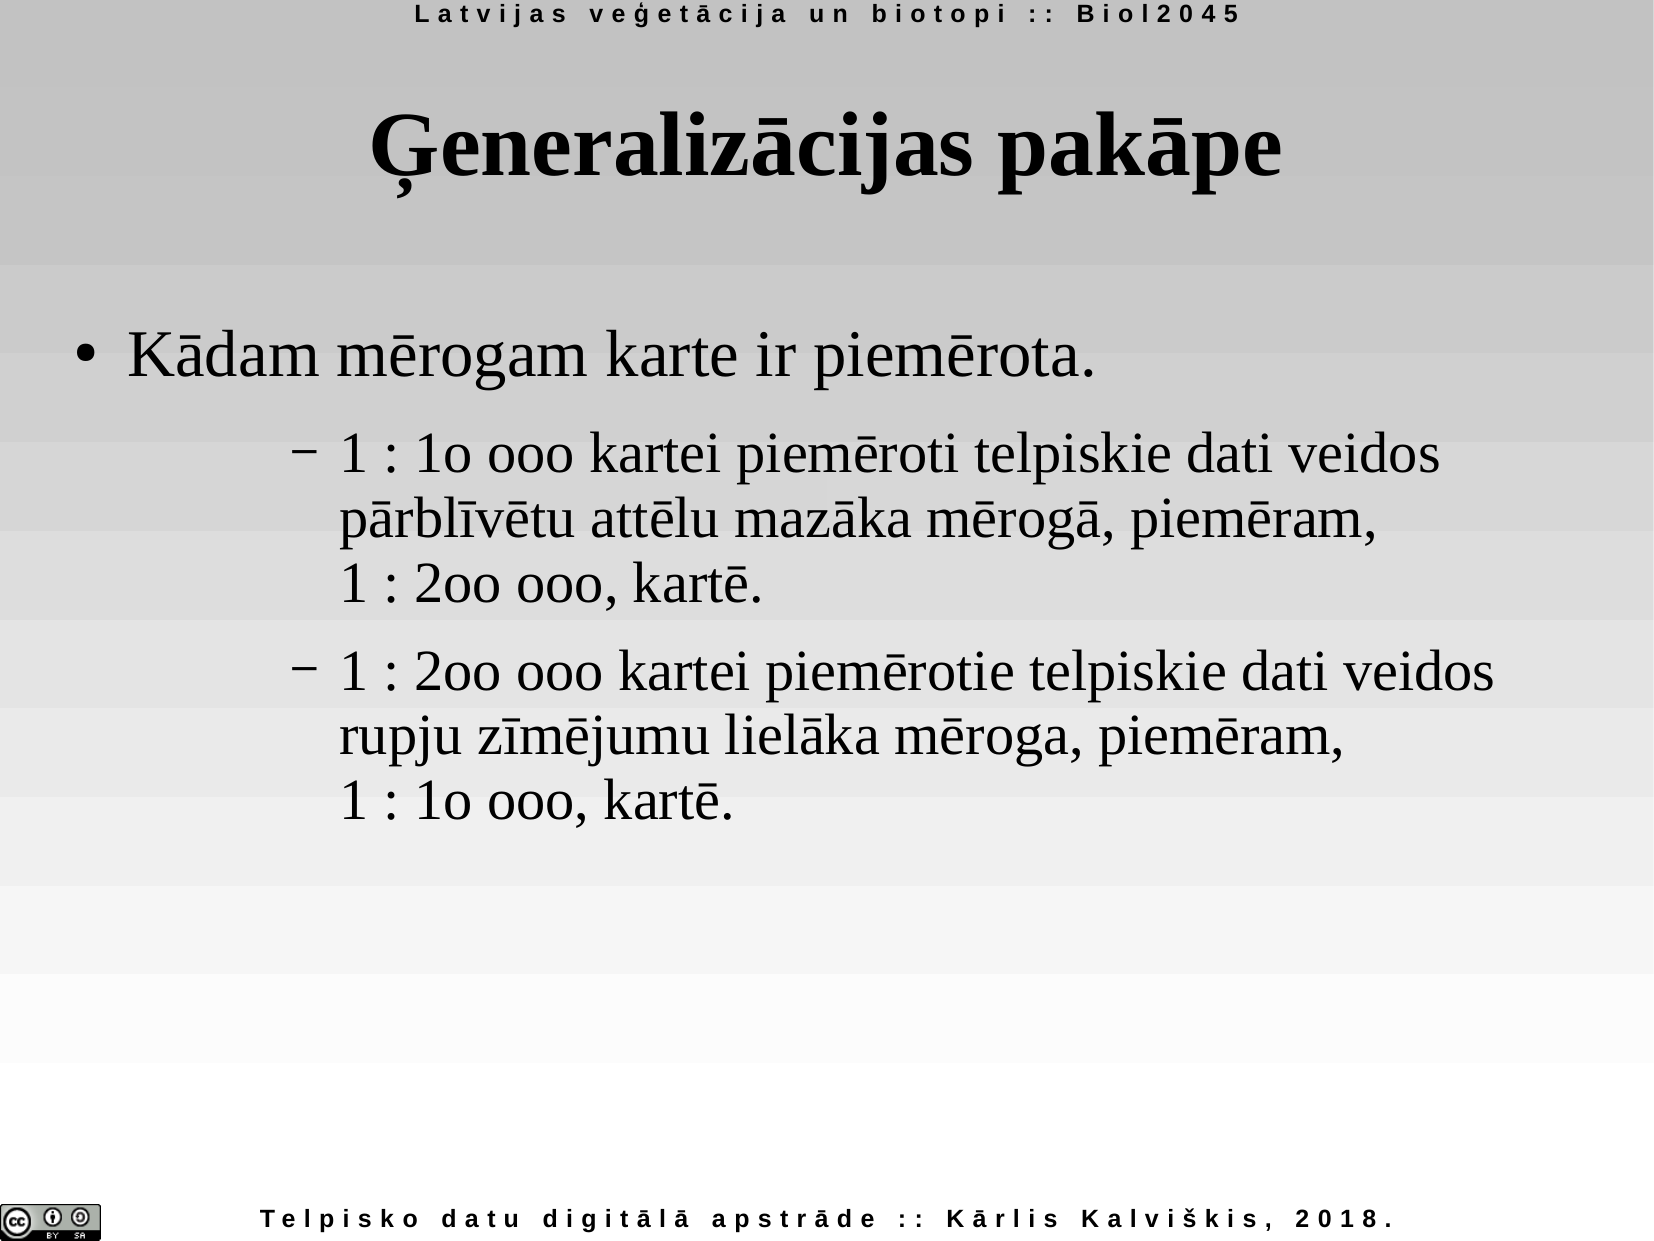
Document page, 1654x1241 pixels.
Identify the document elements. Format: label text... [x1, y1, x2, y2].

picture [0, 287, 1654, 1241]
list Kādam mērogam karte ir piemērota. 1 : 1o ooo kartei piemēroti telpiskie dati veidos pārblīvētu attēlu mazāka mērogā, piemēram, 1 : 2oo ooo, kartē. 1 : 2oo ooo kartei piemērotie telpiskie dati veidos rupju zīmējumu lielāka mēroga, piemēram, 1 : 1o ooo, kartē. [56, 317, 1600, 1175]
title Ģeneralizācijas pakāpe [0, 1, 1654, 287]
